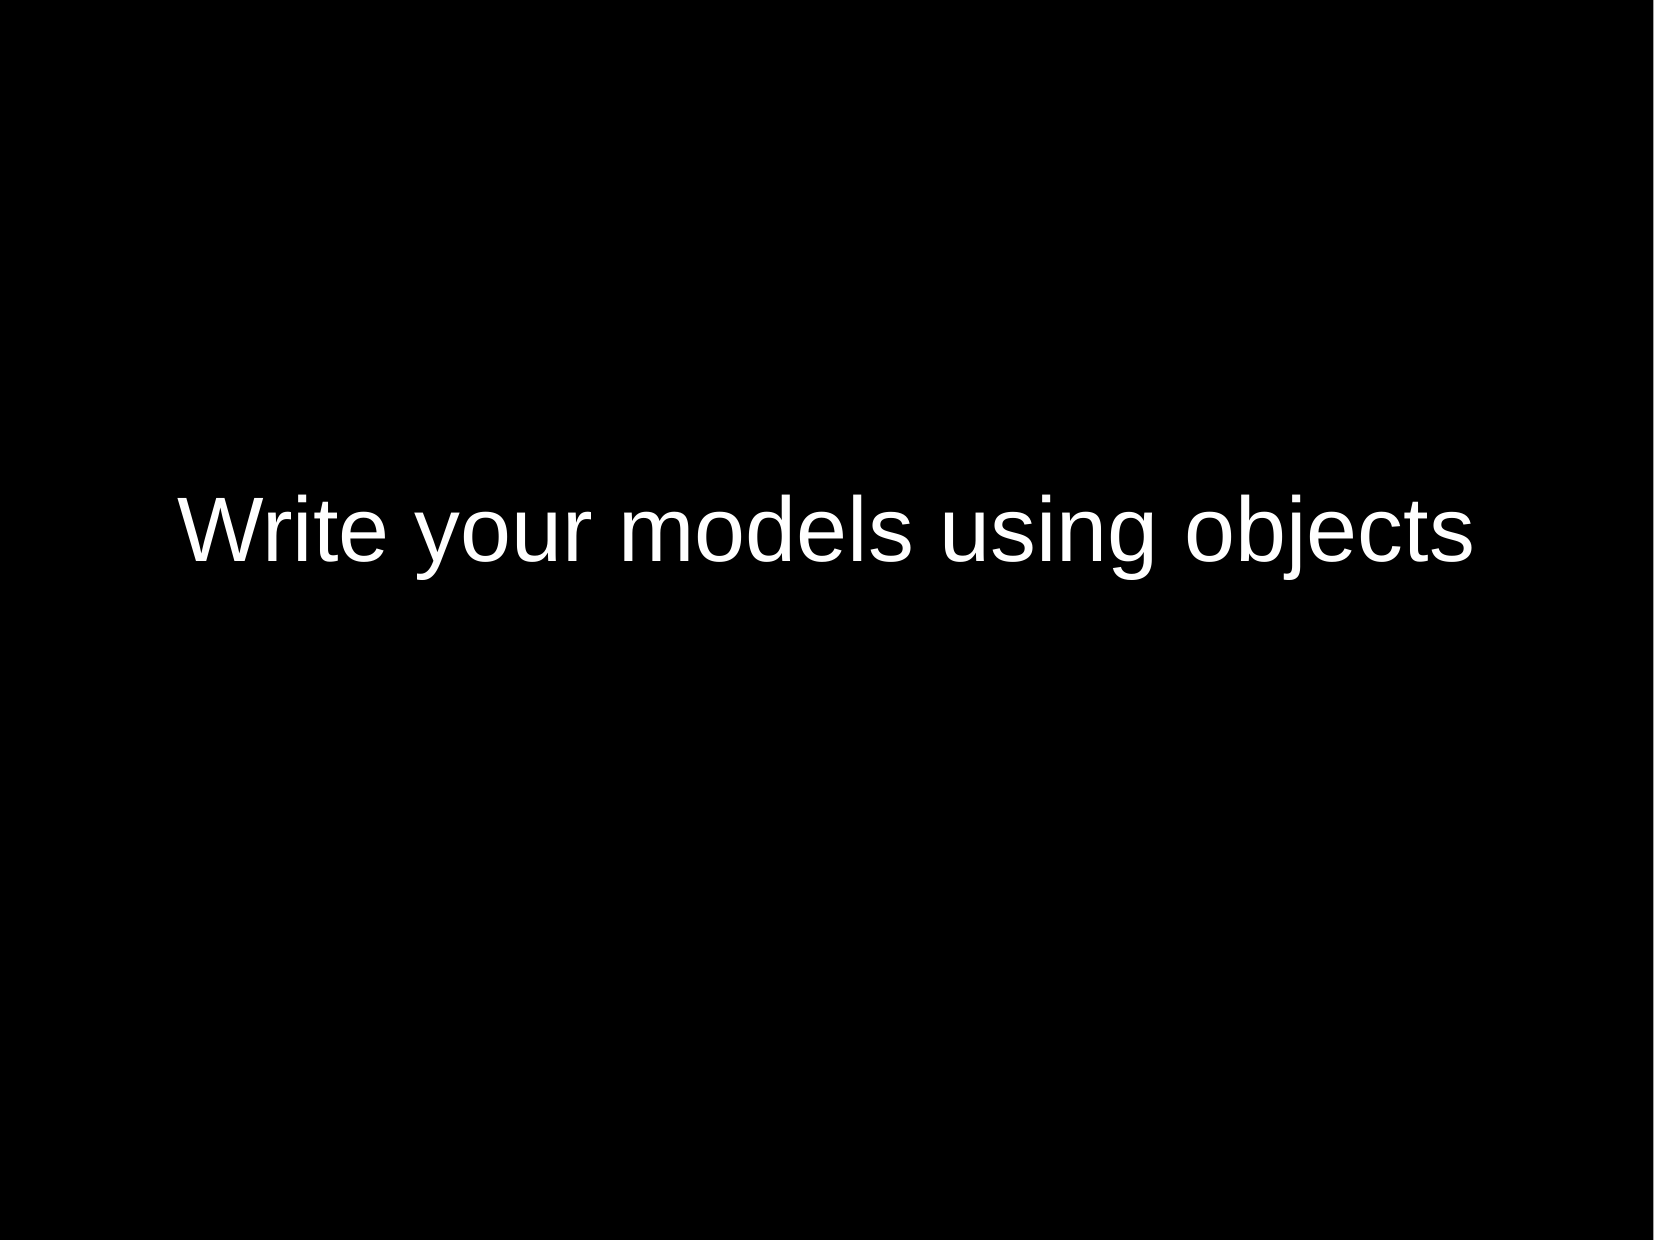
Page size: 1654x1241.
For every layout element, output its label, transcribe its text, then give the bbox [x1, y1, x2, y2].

subtitle Write your models using objects [82, 49, 1571, 1010]
